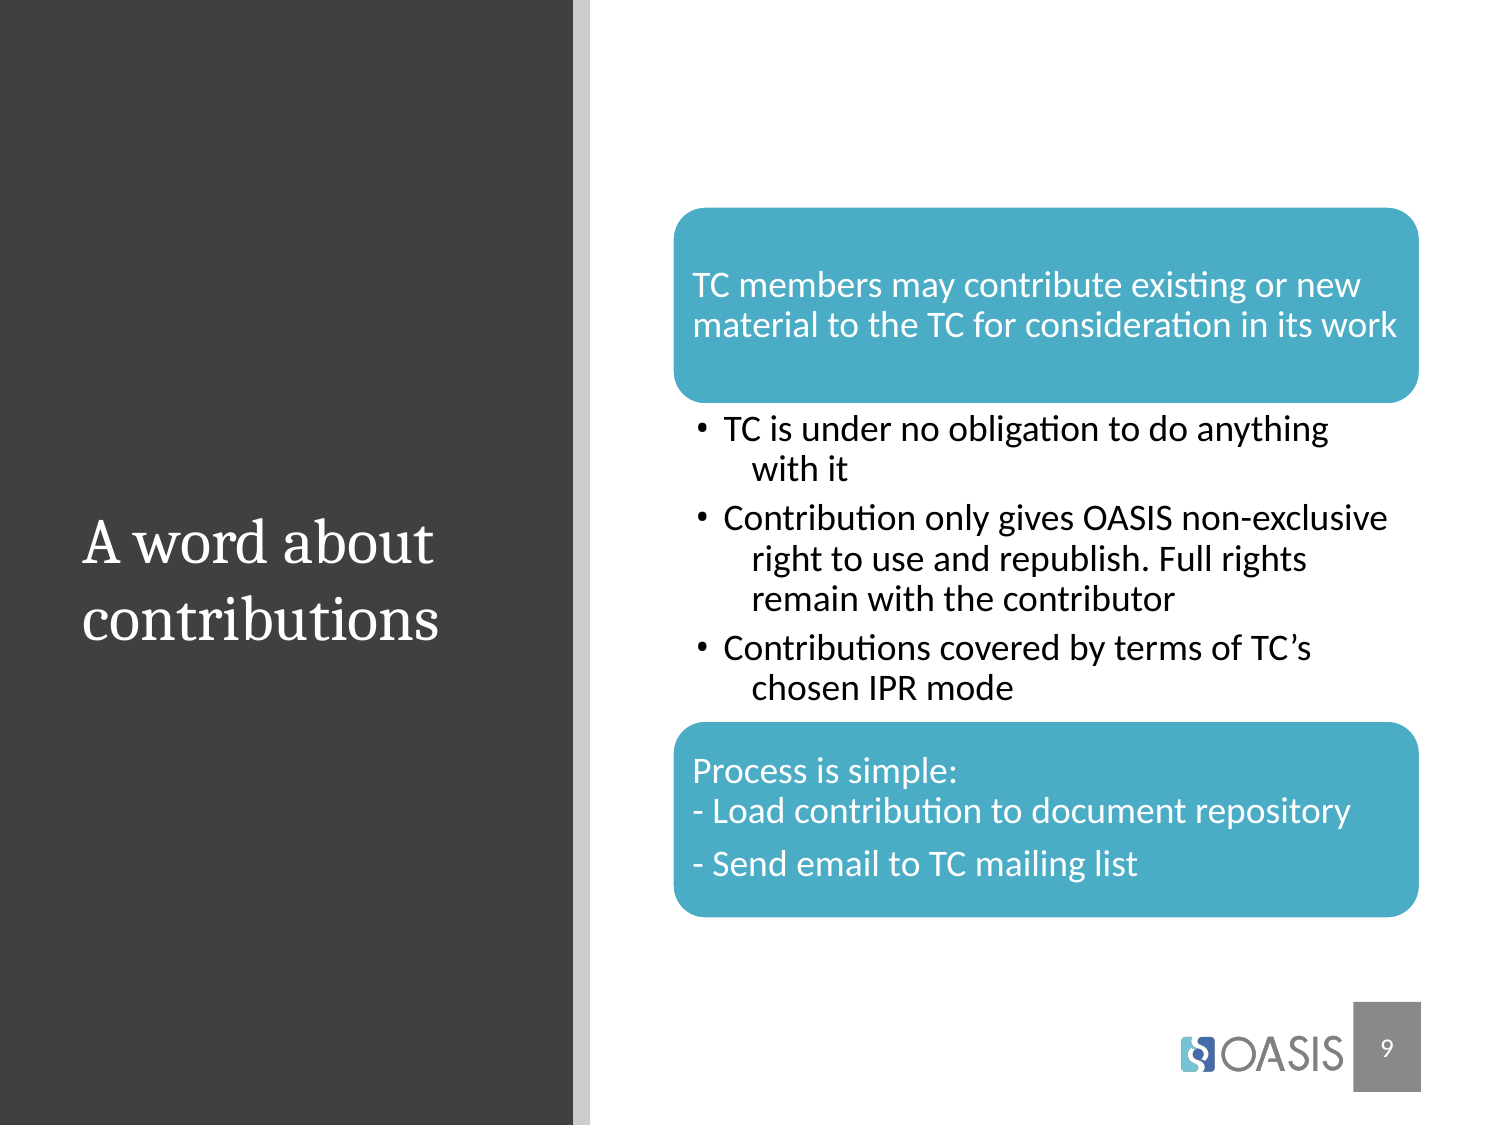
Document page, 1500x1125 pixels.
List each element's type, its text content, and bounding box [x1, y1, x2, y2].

title A word about contributions [67, 133, 554, 1020]
picture [1170, 1033, 1354, 1074]
text_box 9 [1353, 1001, 1421, 1092]
text_box Process is simple: - Load contribution to document repository - Send email to TC mailing list [671, 719, 1421, 920]
text_box TC is under no obligation to do anything with it Contribution only gives OASIS non-exclusive right to use and republish. Full rights remain with the contributor Contributions covered by terms of TC’s chosen IPR mode [671, 405, 1421, 720]
text_box [0, 0, 590, 1125]
text_box TC members may contribute existing or new material to the TC for consideration in its work [671, 205, 1421, 405]
